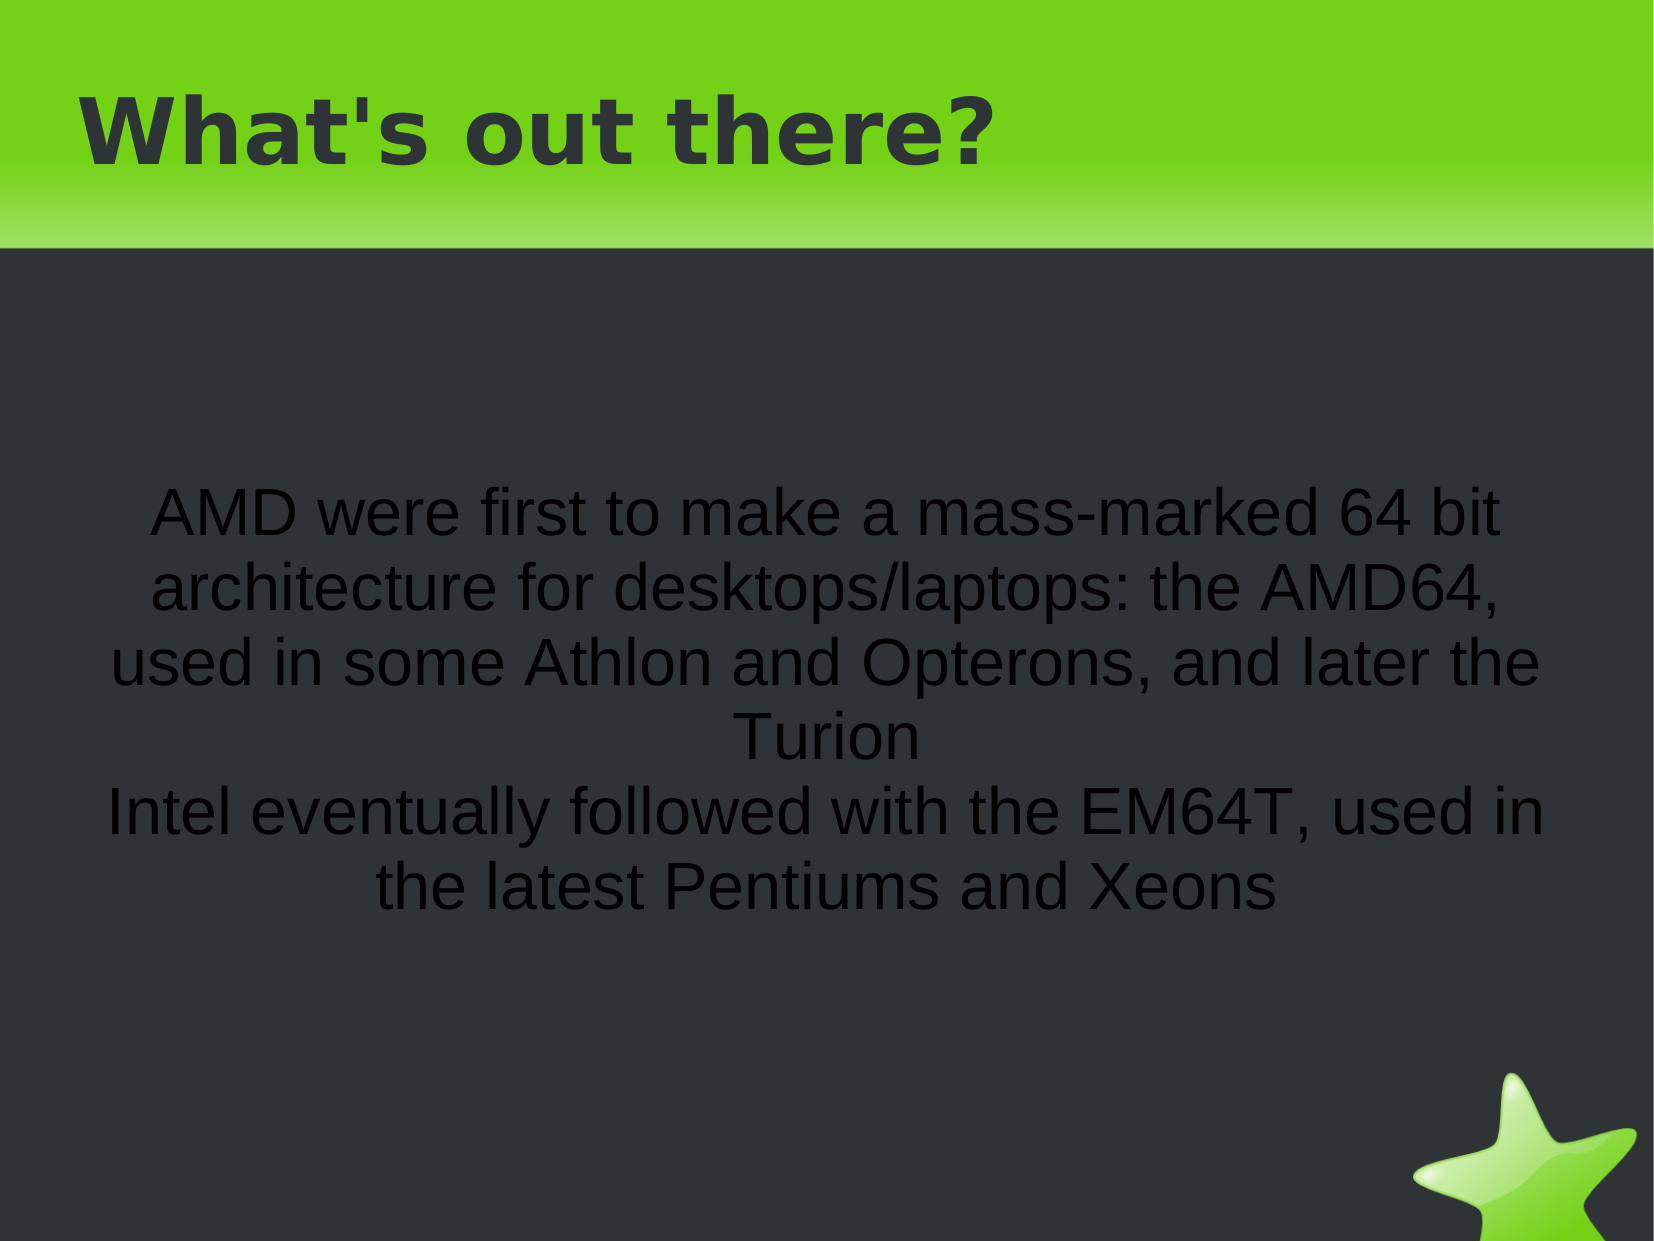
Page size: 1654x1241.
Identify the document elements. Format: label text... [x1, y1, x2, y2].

title What's out there? [76, 36, 1565, 229]
picture [0, 0, 1654, 1241]
subtitle AMD were first to make a mass-marked 64 bit architecture for desktops/laptops: the AMD64, used in some Athlon and Opterons, and later the Turion Intel eventually followed with the EM64T, used in the latest Pentiums and Xeons [82, 297, 1571, 1102]
